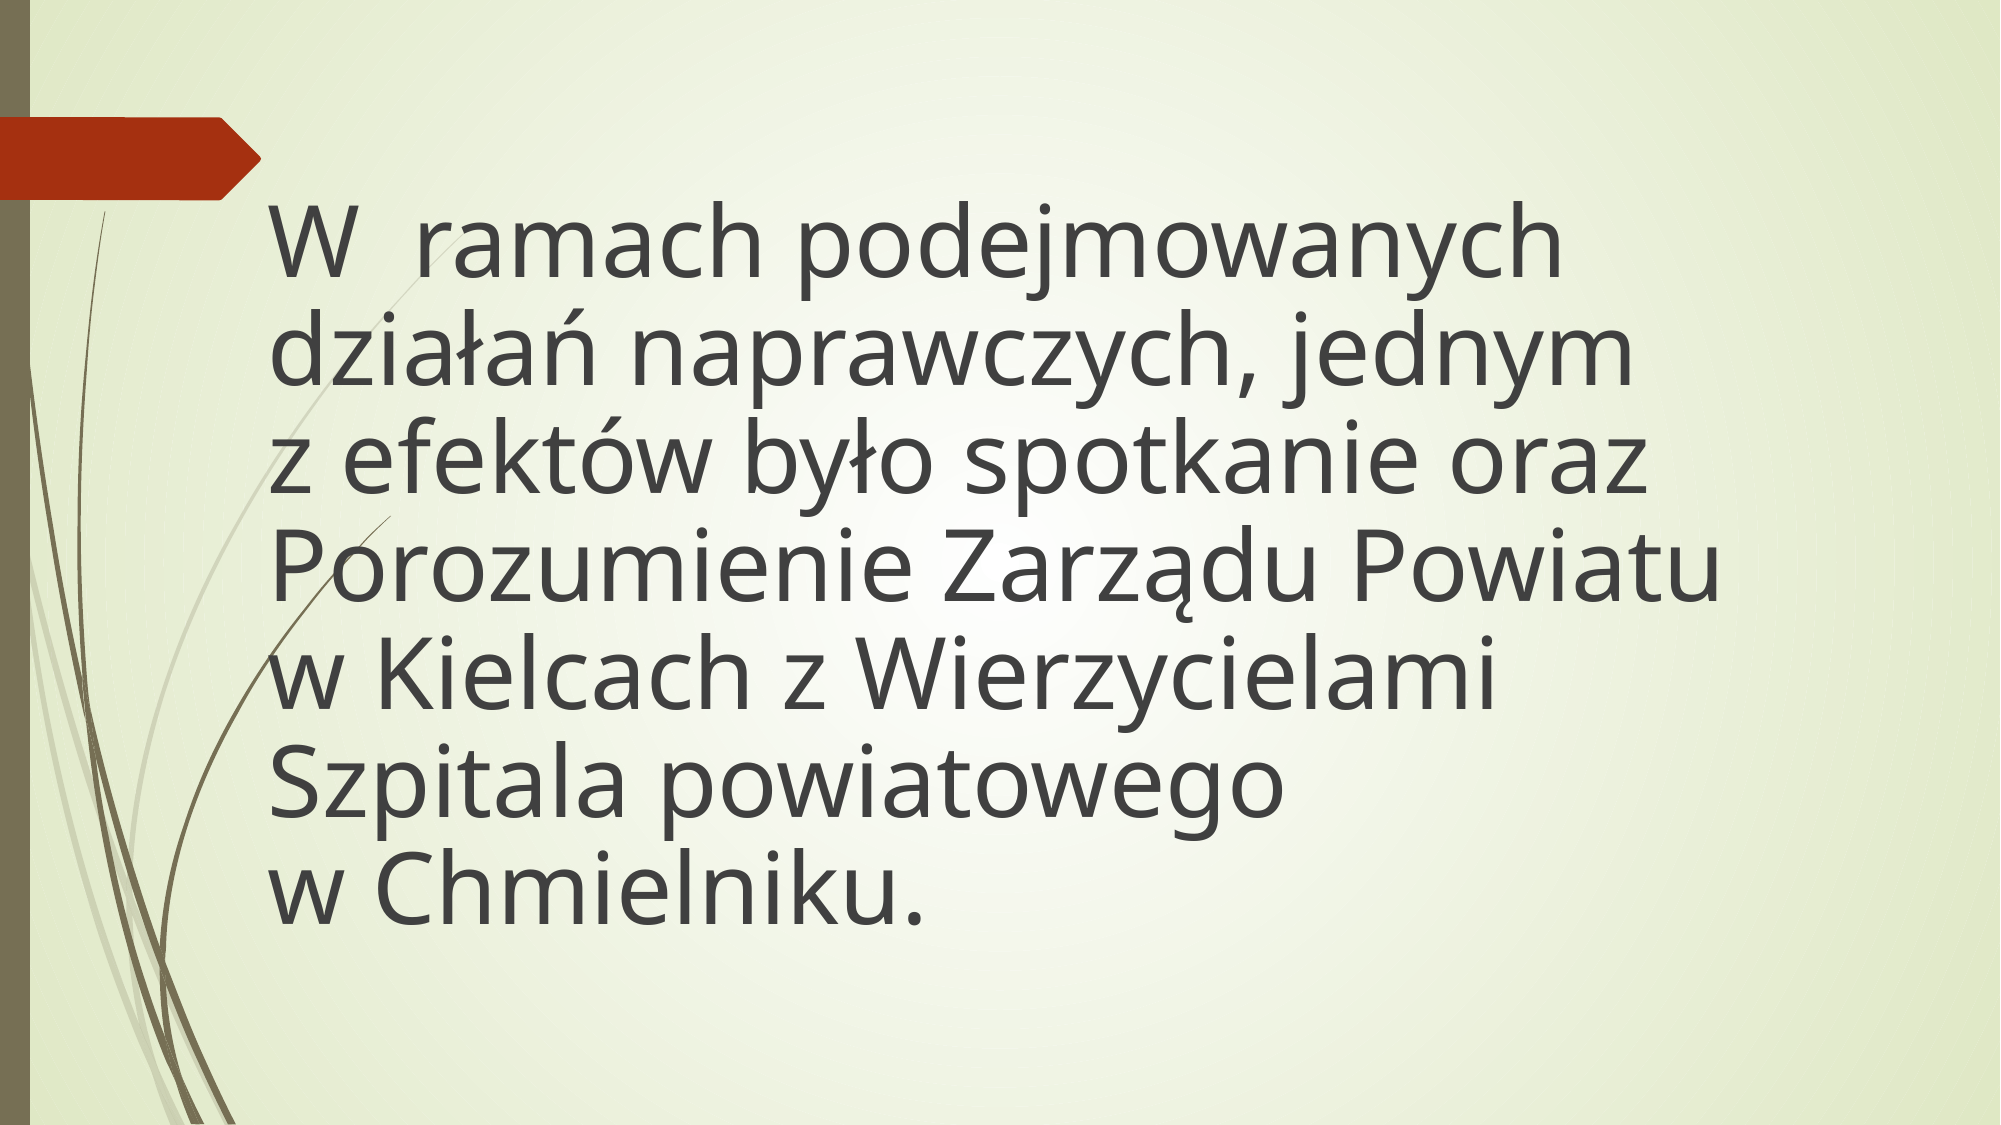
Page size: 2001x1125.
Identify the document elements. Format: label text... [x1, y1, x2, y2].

list W ramach podejmowanych działań naprawczych, jednym z efektów było spotkanie oraz Porozumienie Zarządu Powiatu w Kielcach z Wierzycielami Szpitala powiatowego w Chmielniku. [252, 183, 1888, 970]
